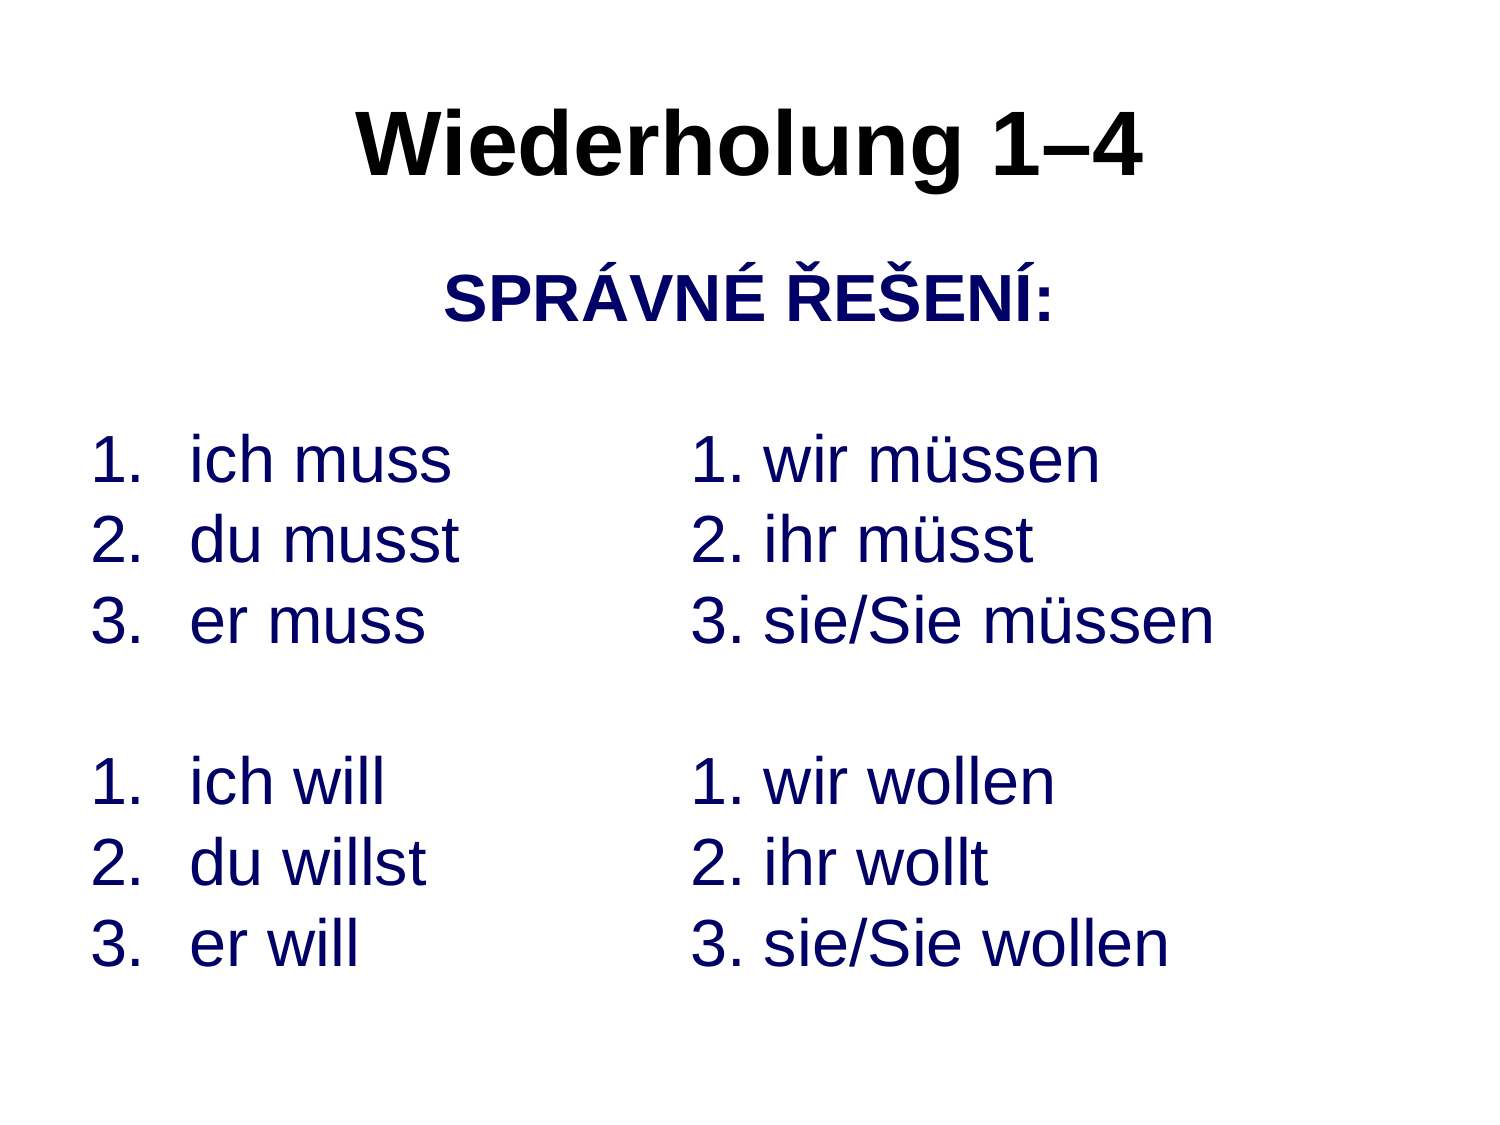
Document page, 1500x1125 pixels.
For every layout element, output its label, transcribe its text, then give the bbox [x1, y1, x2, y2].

title Wiederholung 1–4 [75, 45, 1426, 233]
list SPRÁVNÉ ŘEŠENÍ: 1. ich muss 1. wir müssen 2. du musst 2. ihr müsst 3. er muss 3. sie/Sie müssen 1. ich will 1. wir wollen 2. du willst 2. ihr wollt 3. er will 3. sie/Sie wollen [75, 262, 1426, 1125]
